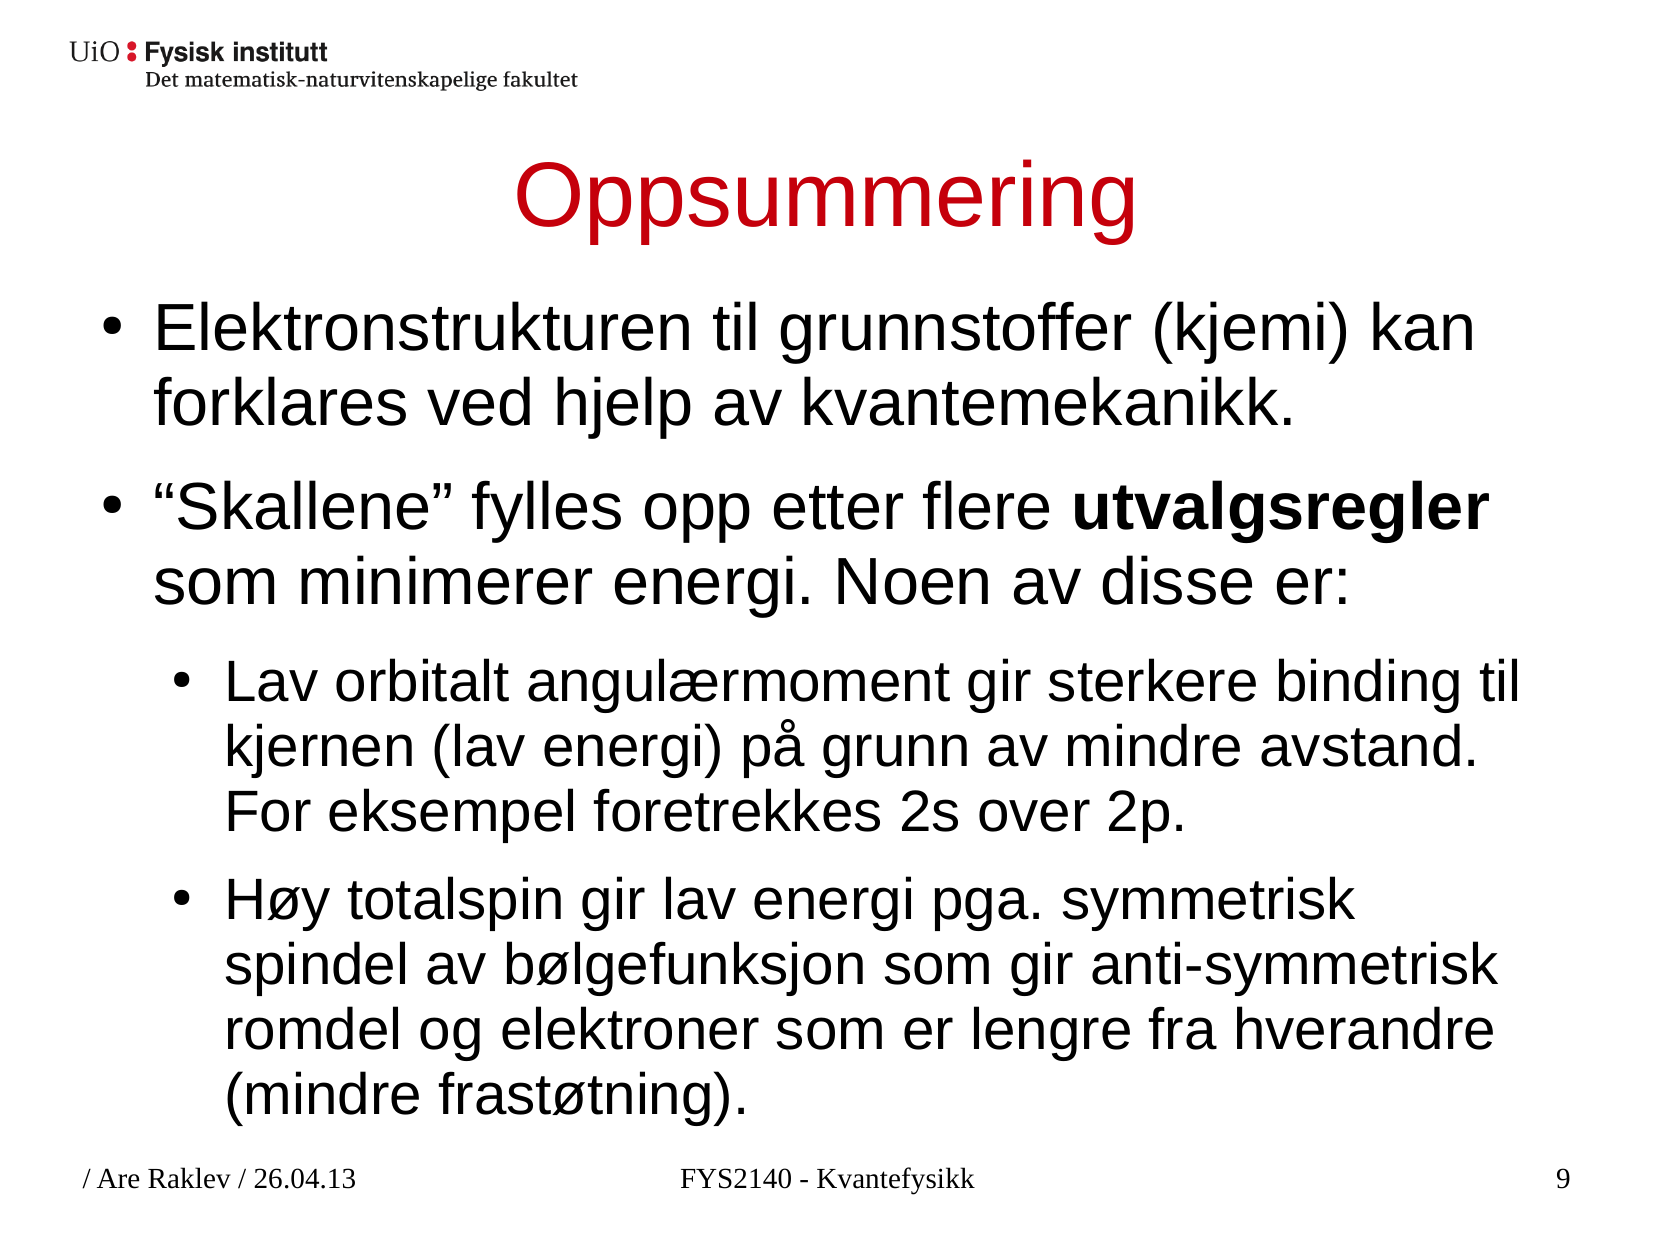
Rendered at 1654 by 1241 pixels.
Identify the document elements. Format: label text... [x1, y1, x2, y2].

title Oppsummering [82, 90, 1571, 298]
list Elektronstrukturen til grunnstoffer (kjemi) kan forklares ved hjelp av kvantemekanikk. “Skallene” fylles opp etter flere utvalgsregler som minimerer energi. Noen av disse er: Lav orbitalt angulærmoment gir sterkere binding til kjernen (lav energi) på grunn av mindre avstand. For eksempel foretrekkes 2s over 2p. Høy totalspin gir lav energi pga. symmetrisk spindel av bølgefunksjon som gir anti-symmetrisk romdel og elektroner som er lengre fra hverandre (mindre frastøtning). [82, 290, 1538, 1127]
picture [68, 37, 581, 93]
